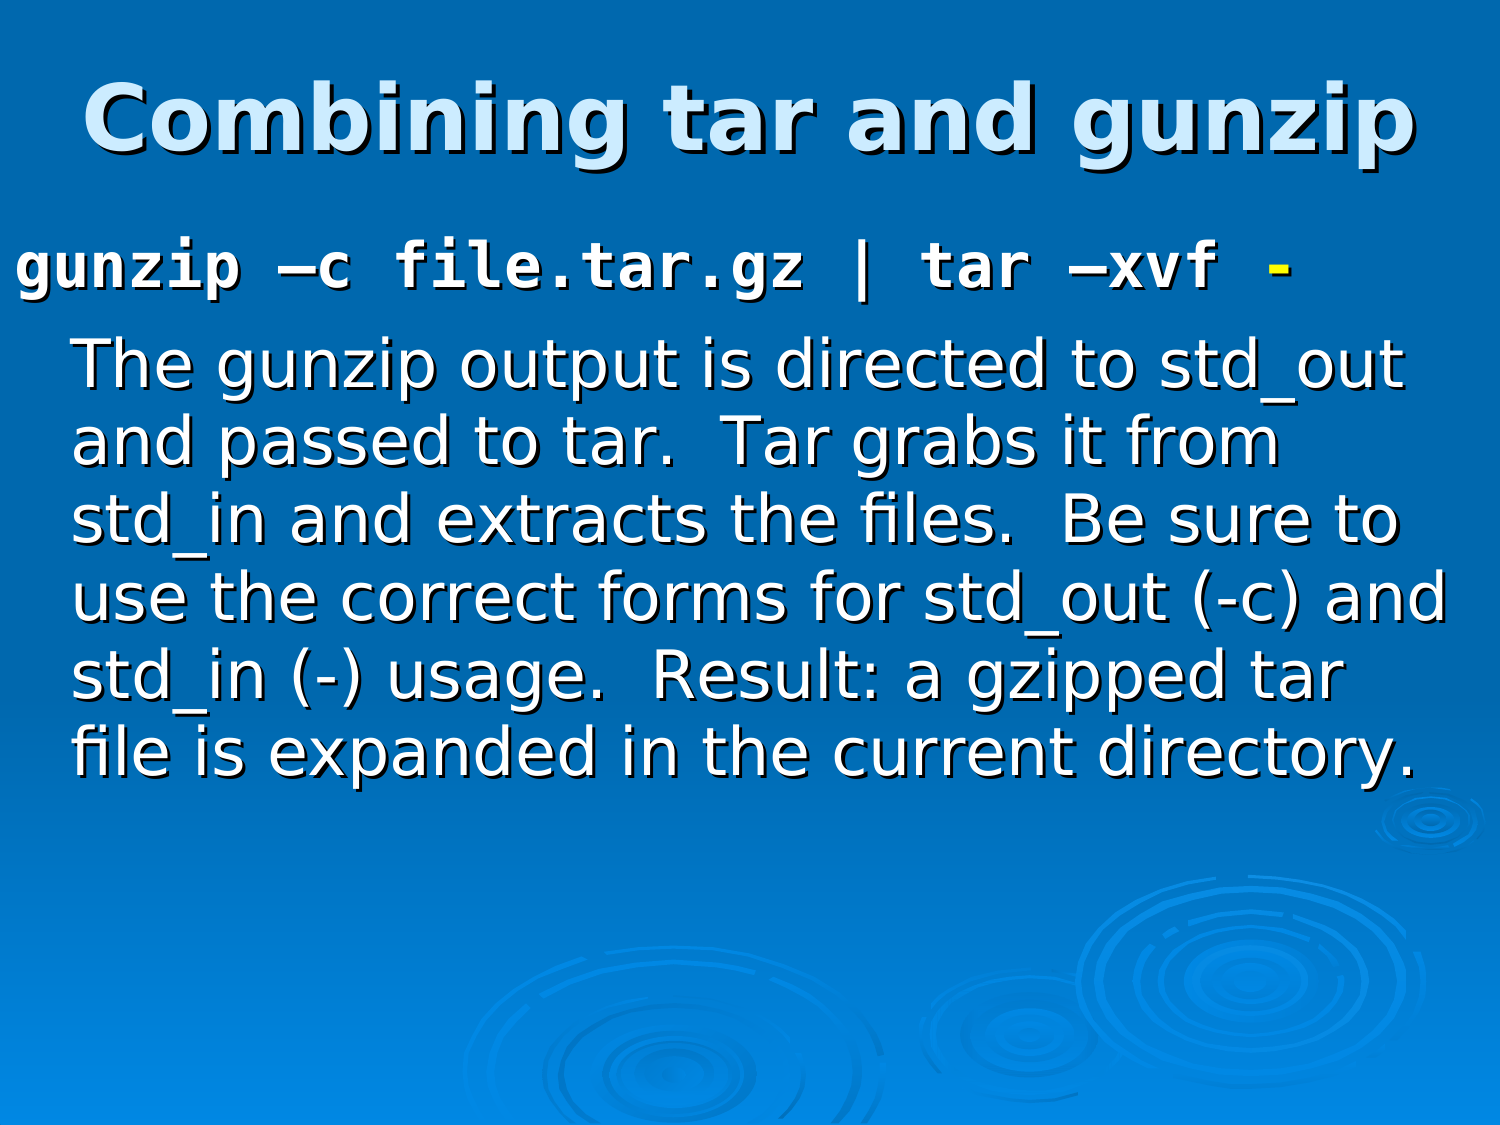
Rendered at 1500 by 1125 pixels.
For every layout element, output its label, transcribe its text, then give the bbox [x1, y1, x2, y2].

list gunzip –c file.tar.gz | tar –xvf - The gunzip output is directed to std_out and passed to tar. Tar grabs it from std_in and extracts the files. Be sure to use the correct forms for std_out (-c) and std_in (-) usage. Result: a gzipped tar file is expanded in the current directory. [0, 224, 1475, 1076]
title Combining tar and gunzip [37, 45, 1463, 196]
